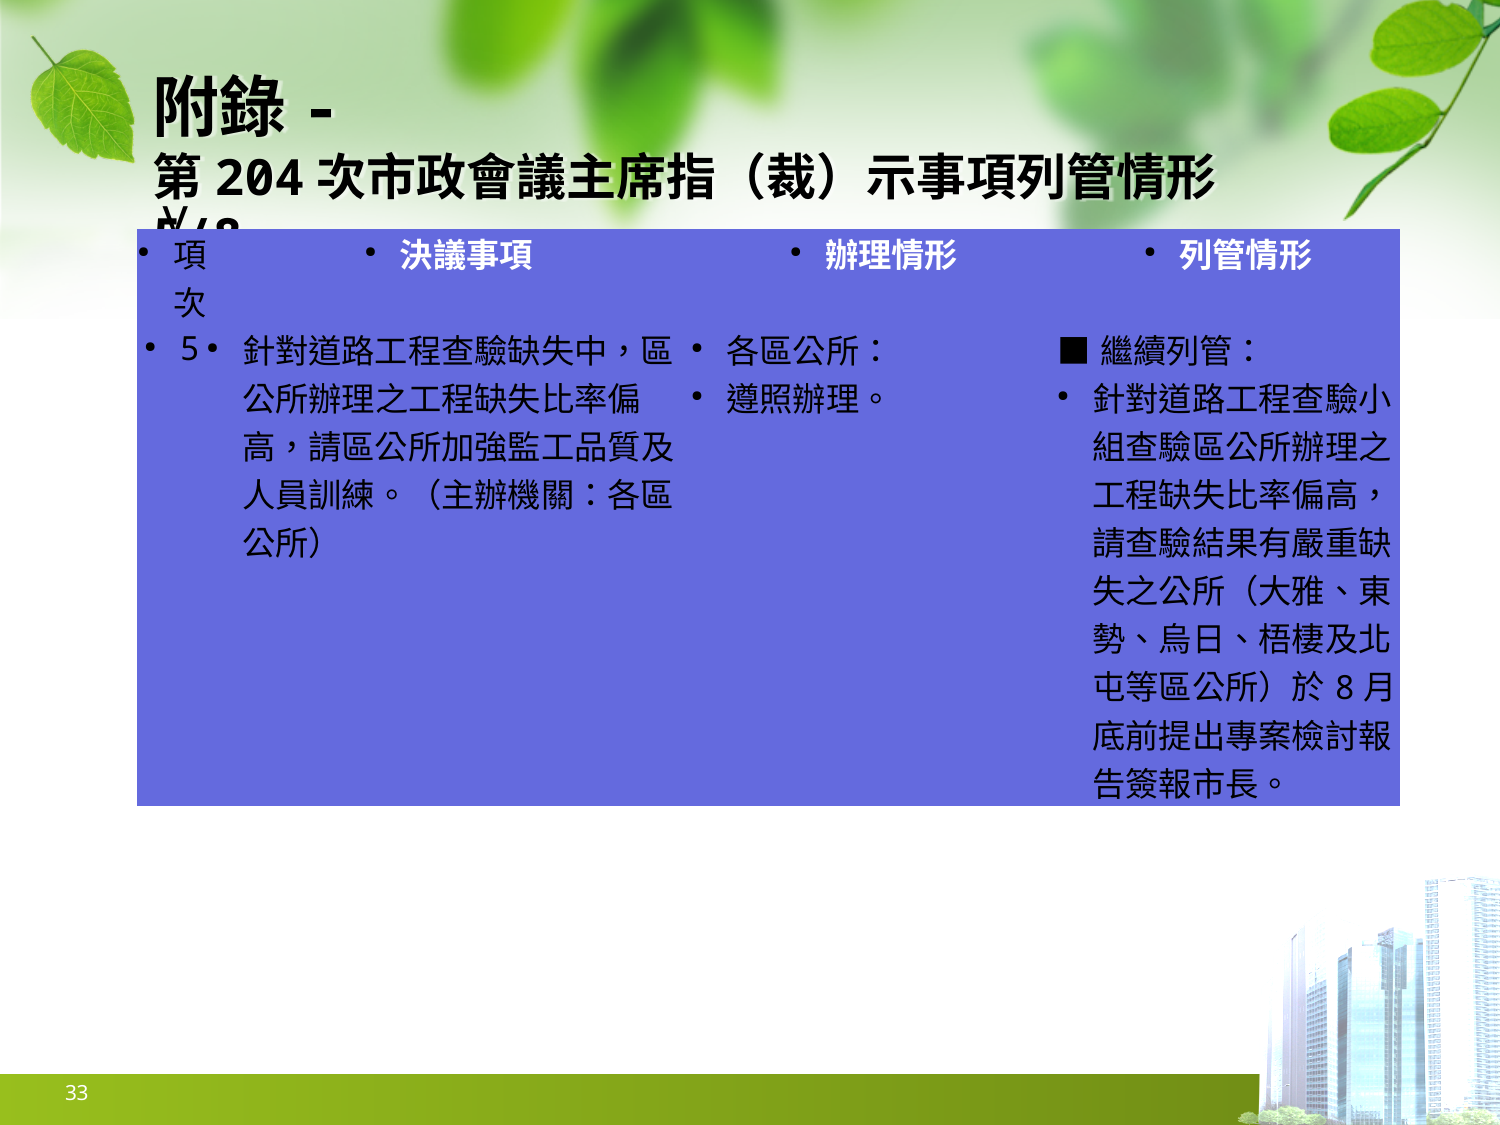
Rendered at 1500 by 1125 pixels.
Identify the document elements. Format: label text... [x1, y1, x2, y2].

table_cell 各區公所： 遵照辦理。 [691, 325, 1057, 806]
text_box 33 [50, 1072, 138, 1113]
title 附錄- 第204次市政會議主席指（裁）示事項列管情形 5/8 [137, 57, 1325, 150]
table_header 決議事項 [207, 229, 691, 325]
table_cell 5 [137, 325, 207, 806]
table_header 辦理情形 [691, 229, 1057, 325]
table_header 列管情形 [1057, 229, 1400, 325]
table_cell ■繼續列管： 針對道路工程查驗小組查驗區公所辦理之工程缺失比率偏高，請查驗結果有嚴重缺失之公所（大雅、東勢、烏日、梧棲及北屯等區公所）於8月底前提出專案檢討報告簽報市長。 [1057, 325, 1400, 806]
table_header 項次 [137, 229, 207, 325]
list [147, 172, 1317, 229]
table_cell 針對道路工程查驗缺失中，區公所辦理之工程缺失比率偏高，請區公所加強監工品質及人員訓練。（主辦機關：各區公所） [207, 325, 691, 806]
